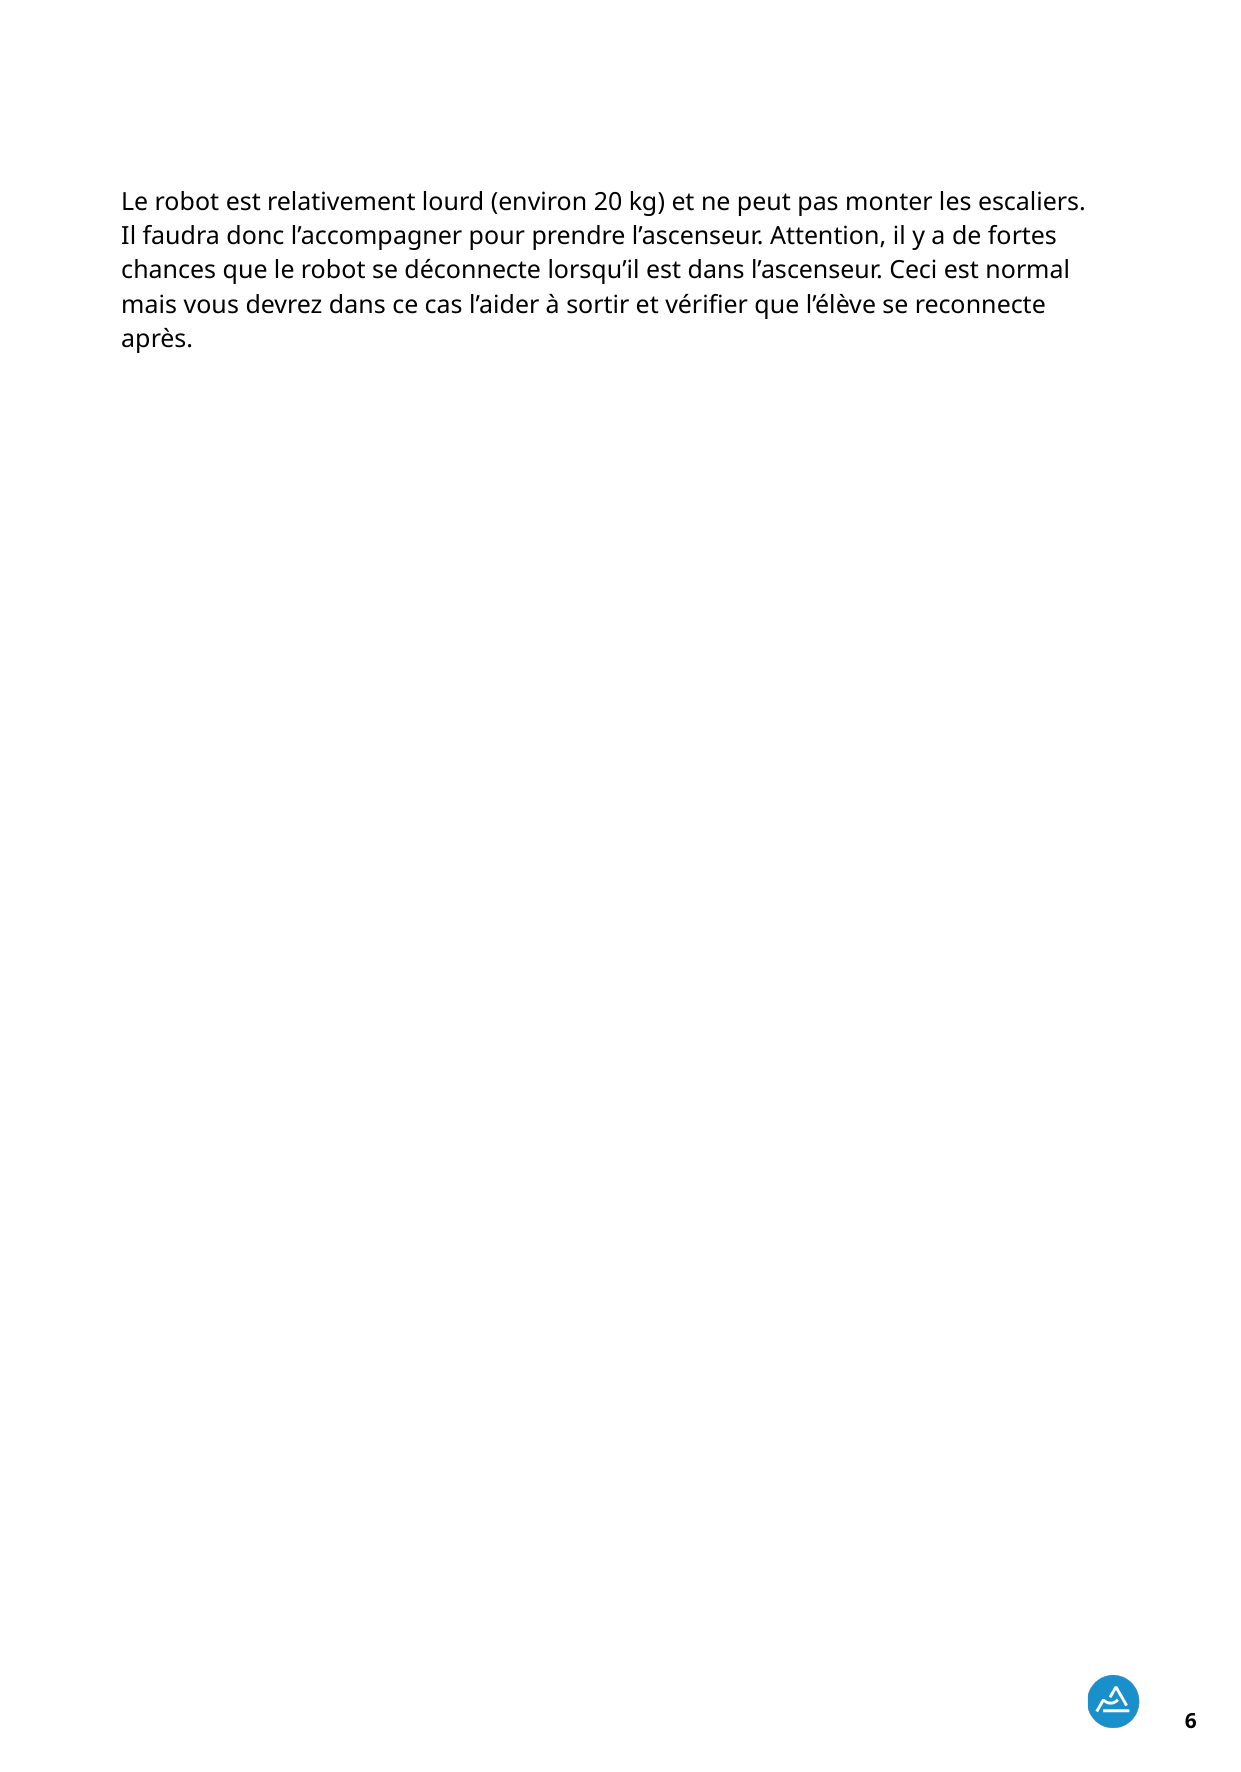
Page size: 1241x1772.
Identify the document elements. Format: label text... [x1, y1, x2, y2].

picture [1087, 1675, 1147, 1728]
text_box Le robot est relativement lourd (environ 20 kg) et ne peut pas monter les escaliers. Il faudra donc l’accompagner pour prendre l’ascenseur. Attention, il y a de fortes chances que le robot se déconnecte lorsqu’il est dans l’ascenseur. Ceci est normal mais vous devrez dans ce cas l’aider à sortir et vérifier que l’élève se reconnecte après. [106, 165, 1134, 403]
text_box 6 [1144, 1670, 1212, 1748]
